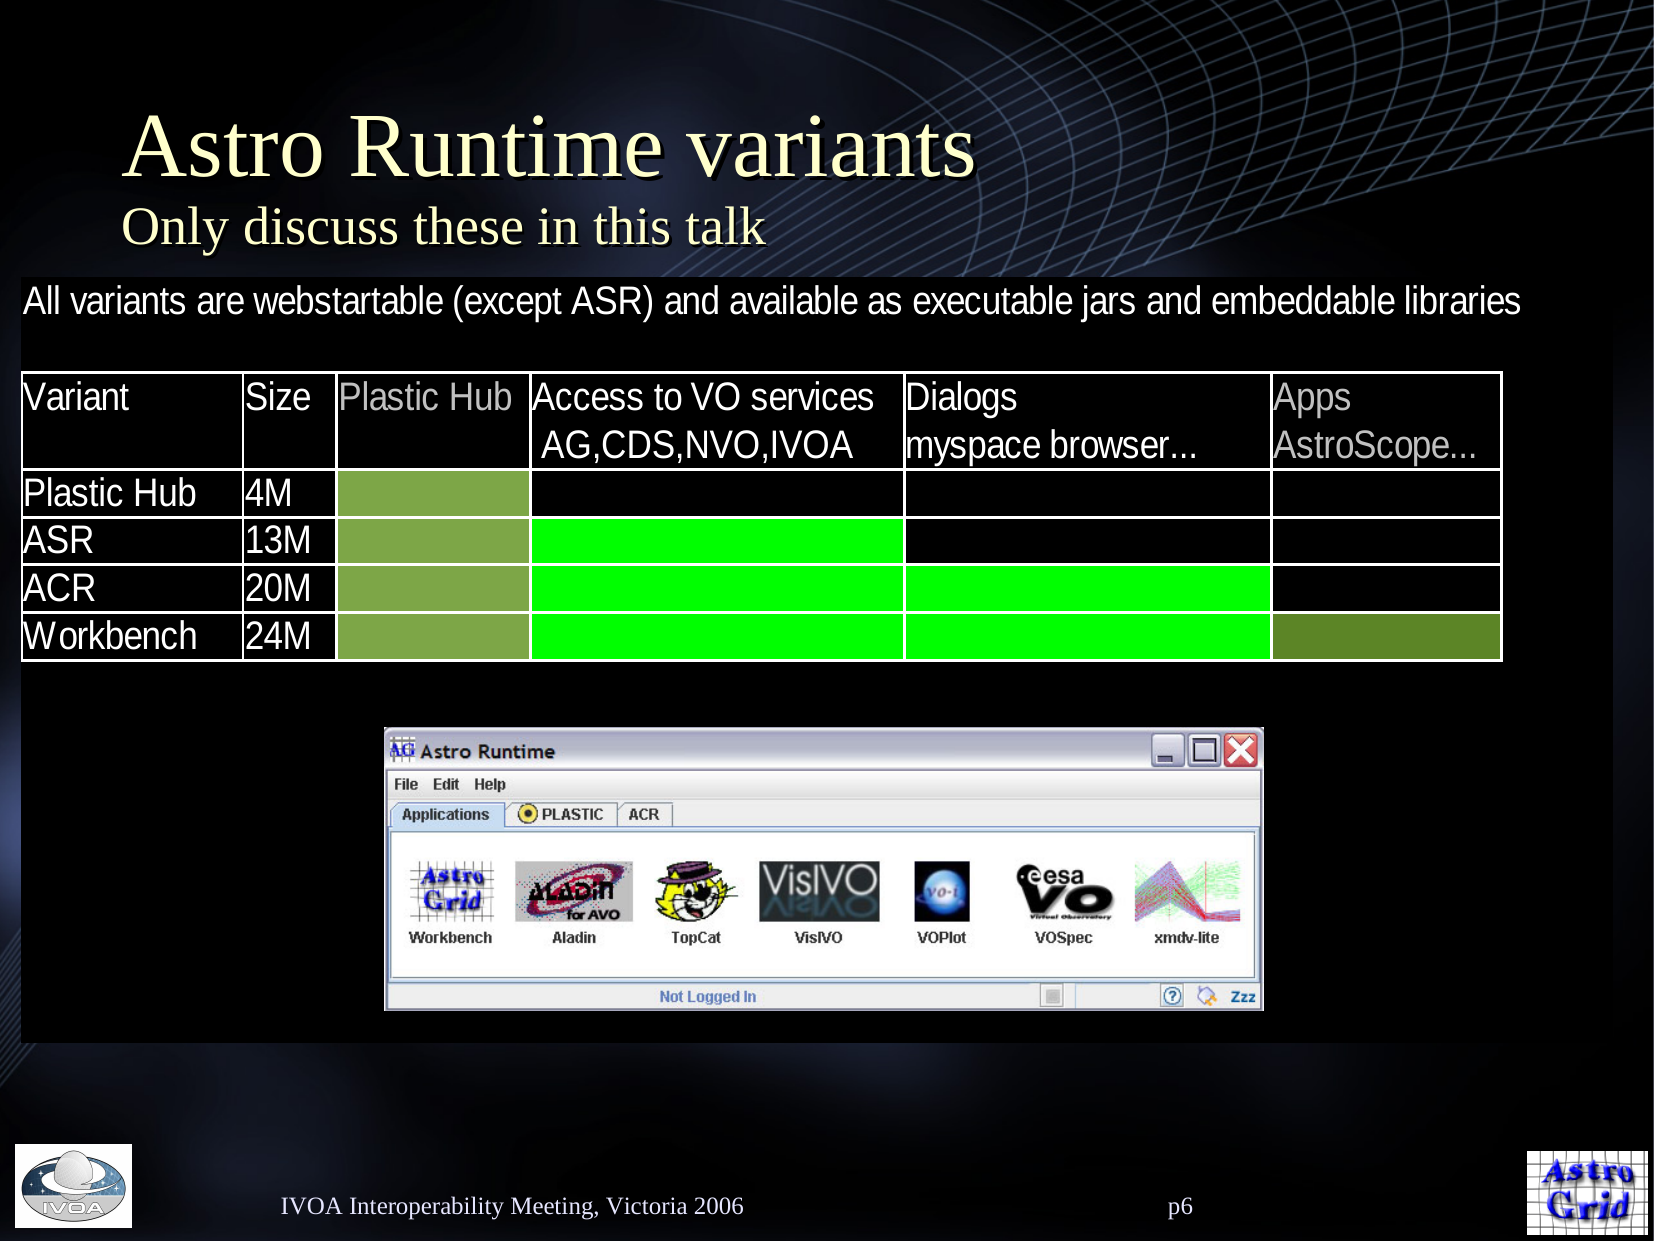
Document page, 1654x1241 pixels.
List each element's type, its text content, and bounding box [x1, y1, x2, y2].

chart [19, 277, 1616, 1045]
picture [0, 0, 1654, 1241]
title Astro Runtime variants Only discuss these in this talk [121, 71, 1534, 277]
